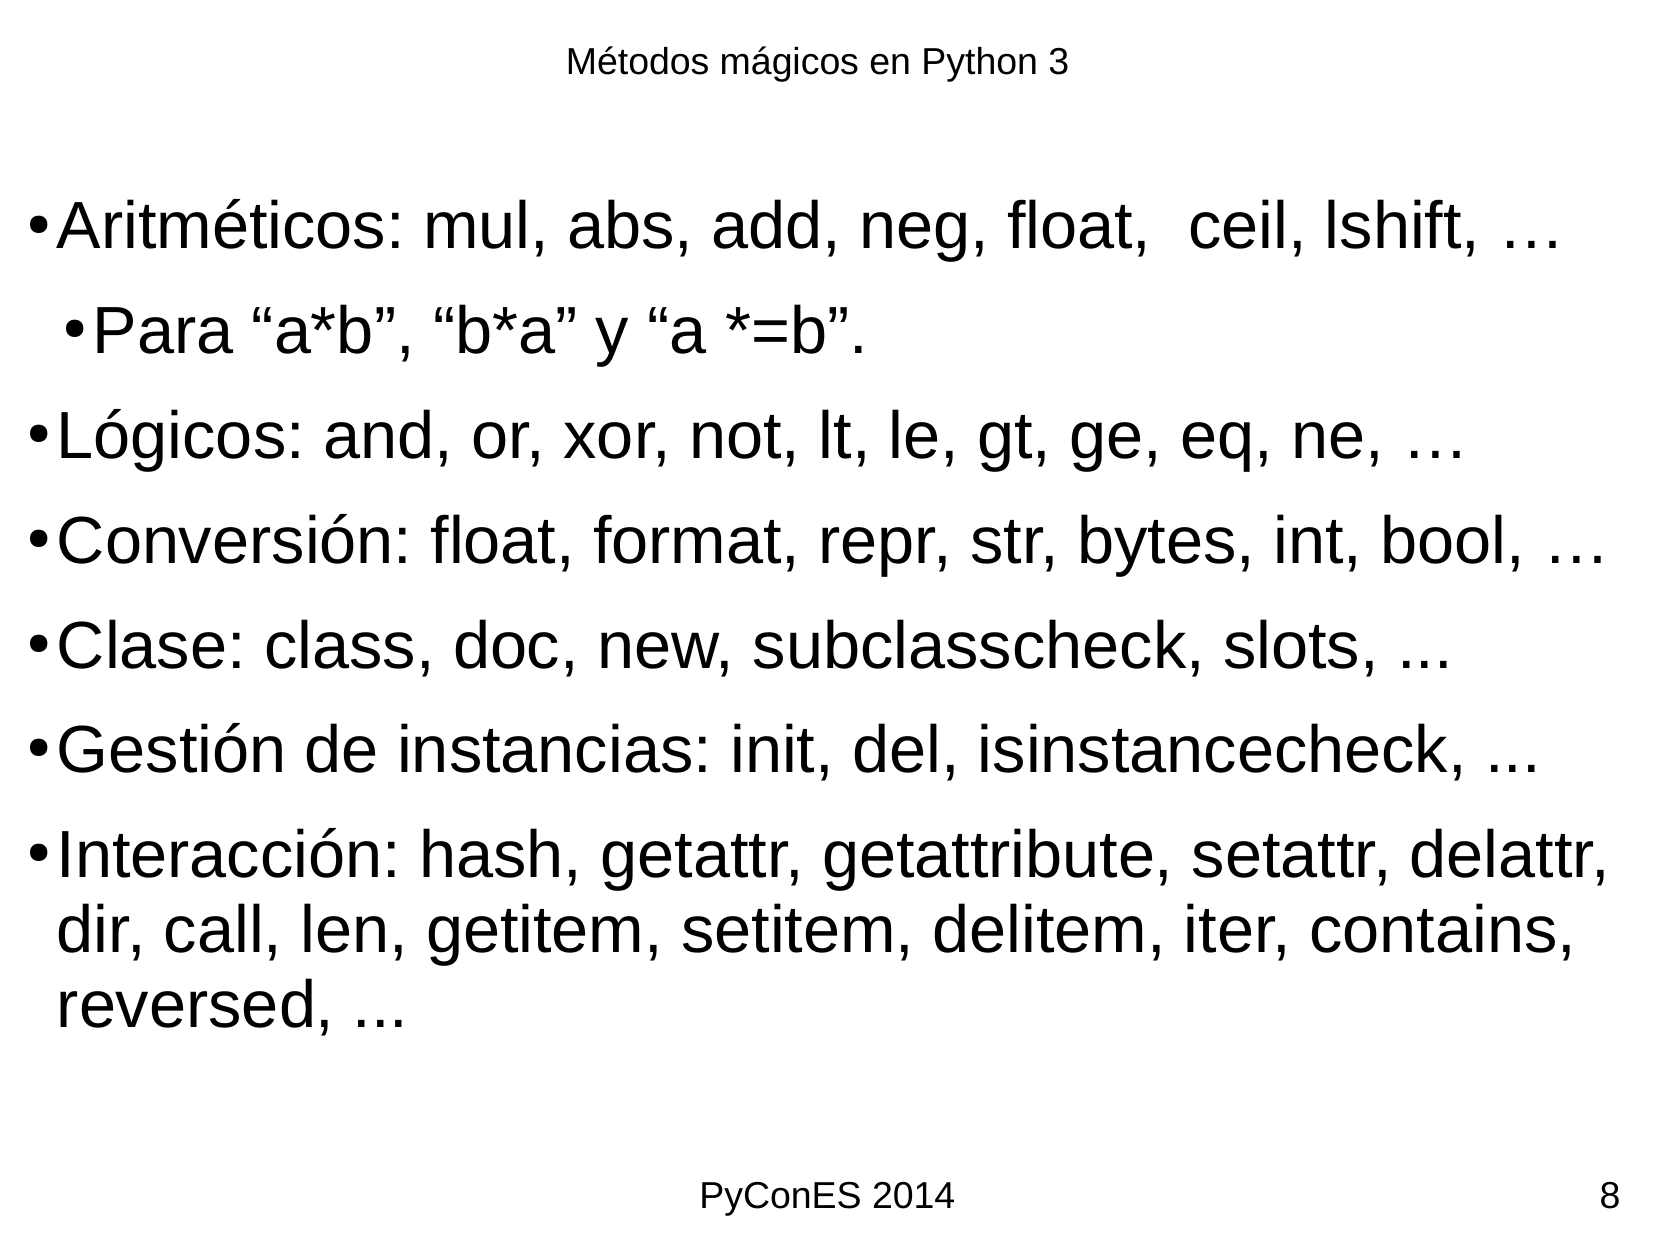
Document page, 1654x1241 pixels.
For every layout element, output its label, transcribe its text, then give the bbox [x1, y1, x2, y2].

text_box 8 [1455, 1166, 1636, 1224]
text_box PyConES 2014 [30, 1166, 1455, 1224]
text_box Métodos mágicos en Python 3 [15, 33, 1621, 91]
subtitle Aritméticos: mul, abs, add, neg, float, ceil, lshift, … Para “a*b”, “b*a” y “a *=b”. Lógicos: and, or, xor, not, lt, le, gt, ge, eq, ne, … Conversión: float, format, repr, str, bytes, int, bool, … Clase: class, doc, new, subclasscheck, slots, ... Gestión de instancias: init, del, isinstancecheck, ... Interacción: hash, getattr, getattribute, setattr, delattr, dir, call, len, getitem, setitem, delitem, iter, contains, reversed, ... [26, 91, 1621, 1201]
